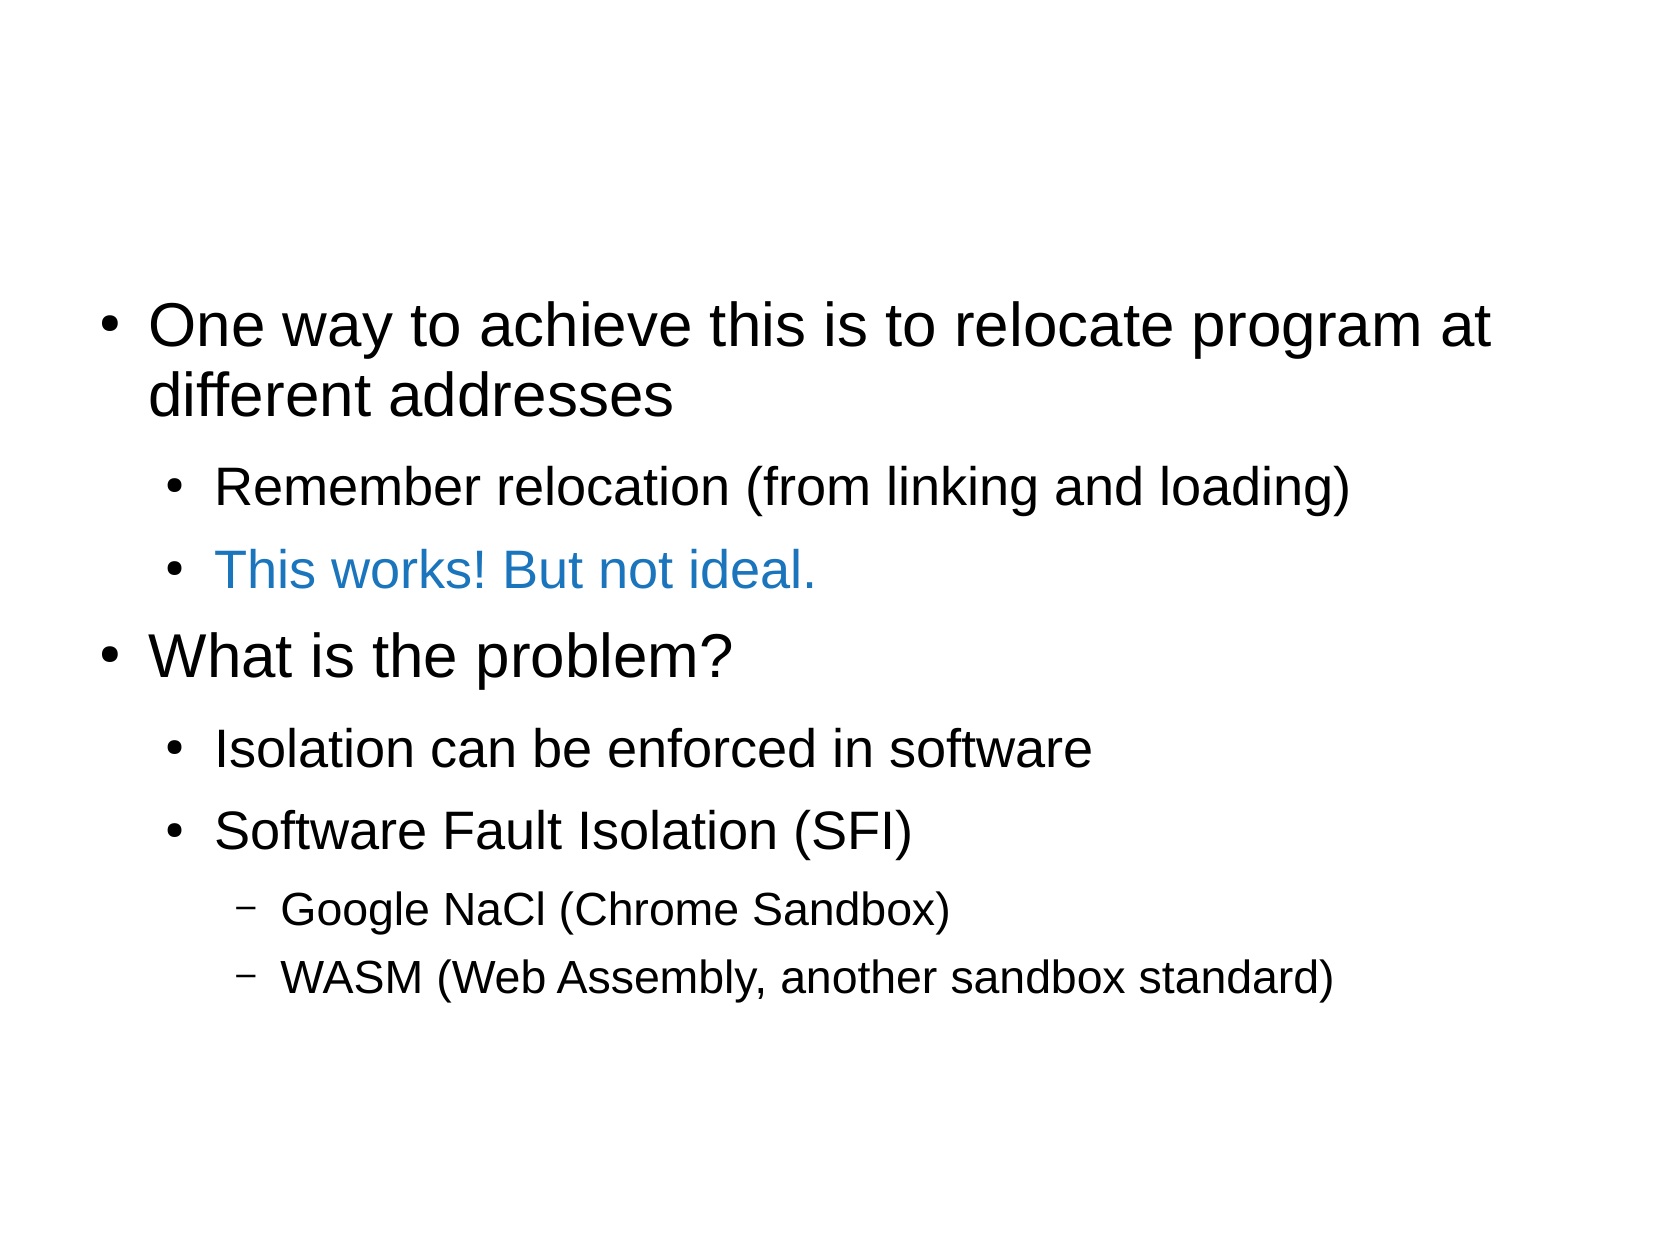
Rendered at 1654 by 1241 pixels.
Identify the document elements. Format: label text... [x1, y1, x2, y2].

list One way to achieve this is to relocate program at different addresses Remember relocation (from linking and loading) This works! But not ideal. What is the problem? Isolation can be enforced in software Software Fault Isolation (SFI) Google NaCl (Chrome Sandbox) WASM (Web Assembly, another sandbox standard) [82, 290, 1571, 1010]
